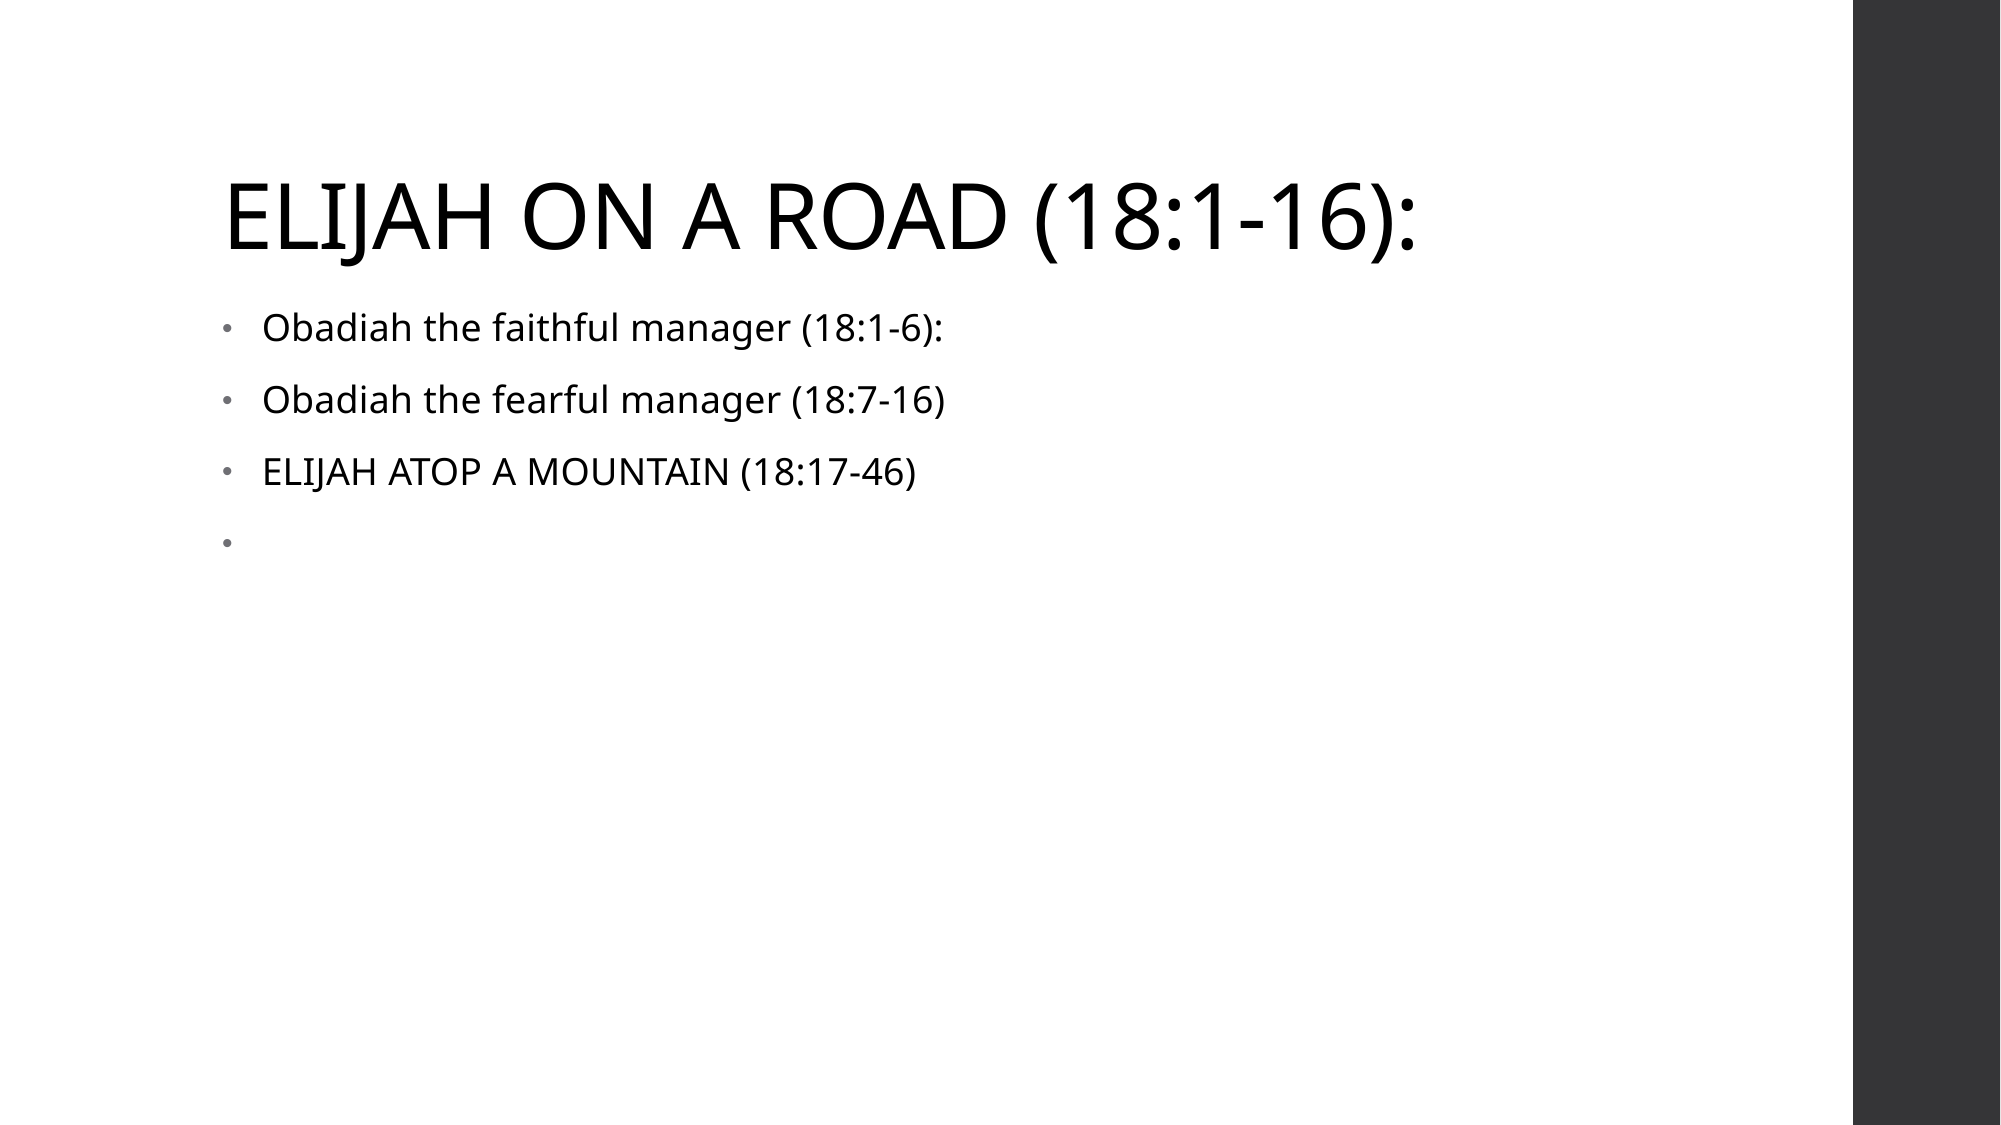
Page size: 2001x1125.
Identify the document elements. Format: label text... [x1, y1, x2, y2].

title ELIJAH ON A ROAD (18:1-16): [206, 60, 1797, 278]
list Obadiah the faithful manager (18:1-6): Obadiah the fearful manager (18:7-16) ELIJAH ATOP A MOUNTAIN (18:17-46) [206, 299, 1617, 1014]
